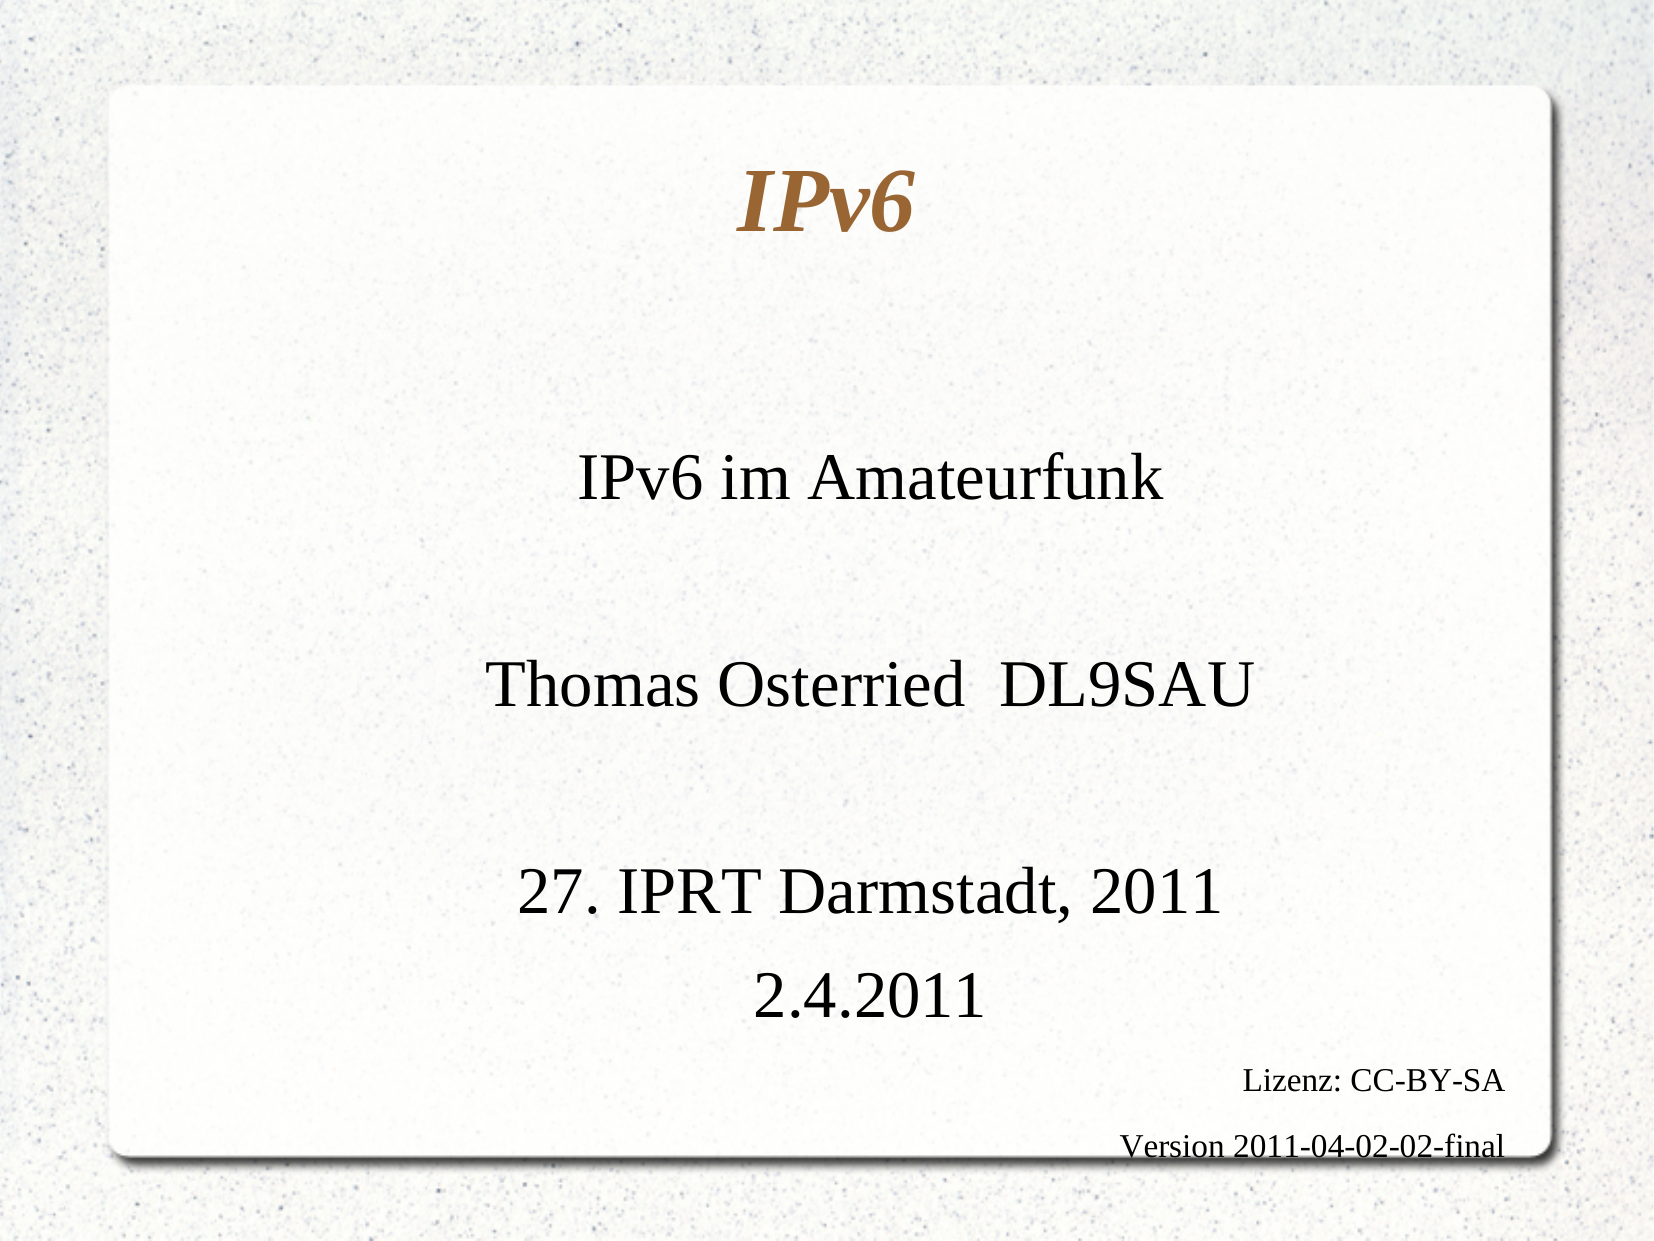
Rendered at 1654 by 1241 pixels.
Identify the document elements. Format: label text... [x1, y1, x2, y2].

picture [0, 0, 1654, 1241]
list IPv6 im Amateurfunk Thomas Osterried DL9SAU 27. IPRT Darmstadt, 2011 2.4.2011 Lizenz: CC-BY-SA Version 2011-04-02-02-final [147, 336, 1506, 1241]
title IPv6 [118, 96, 1536, 304]
